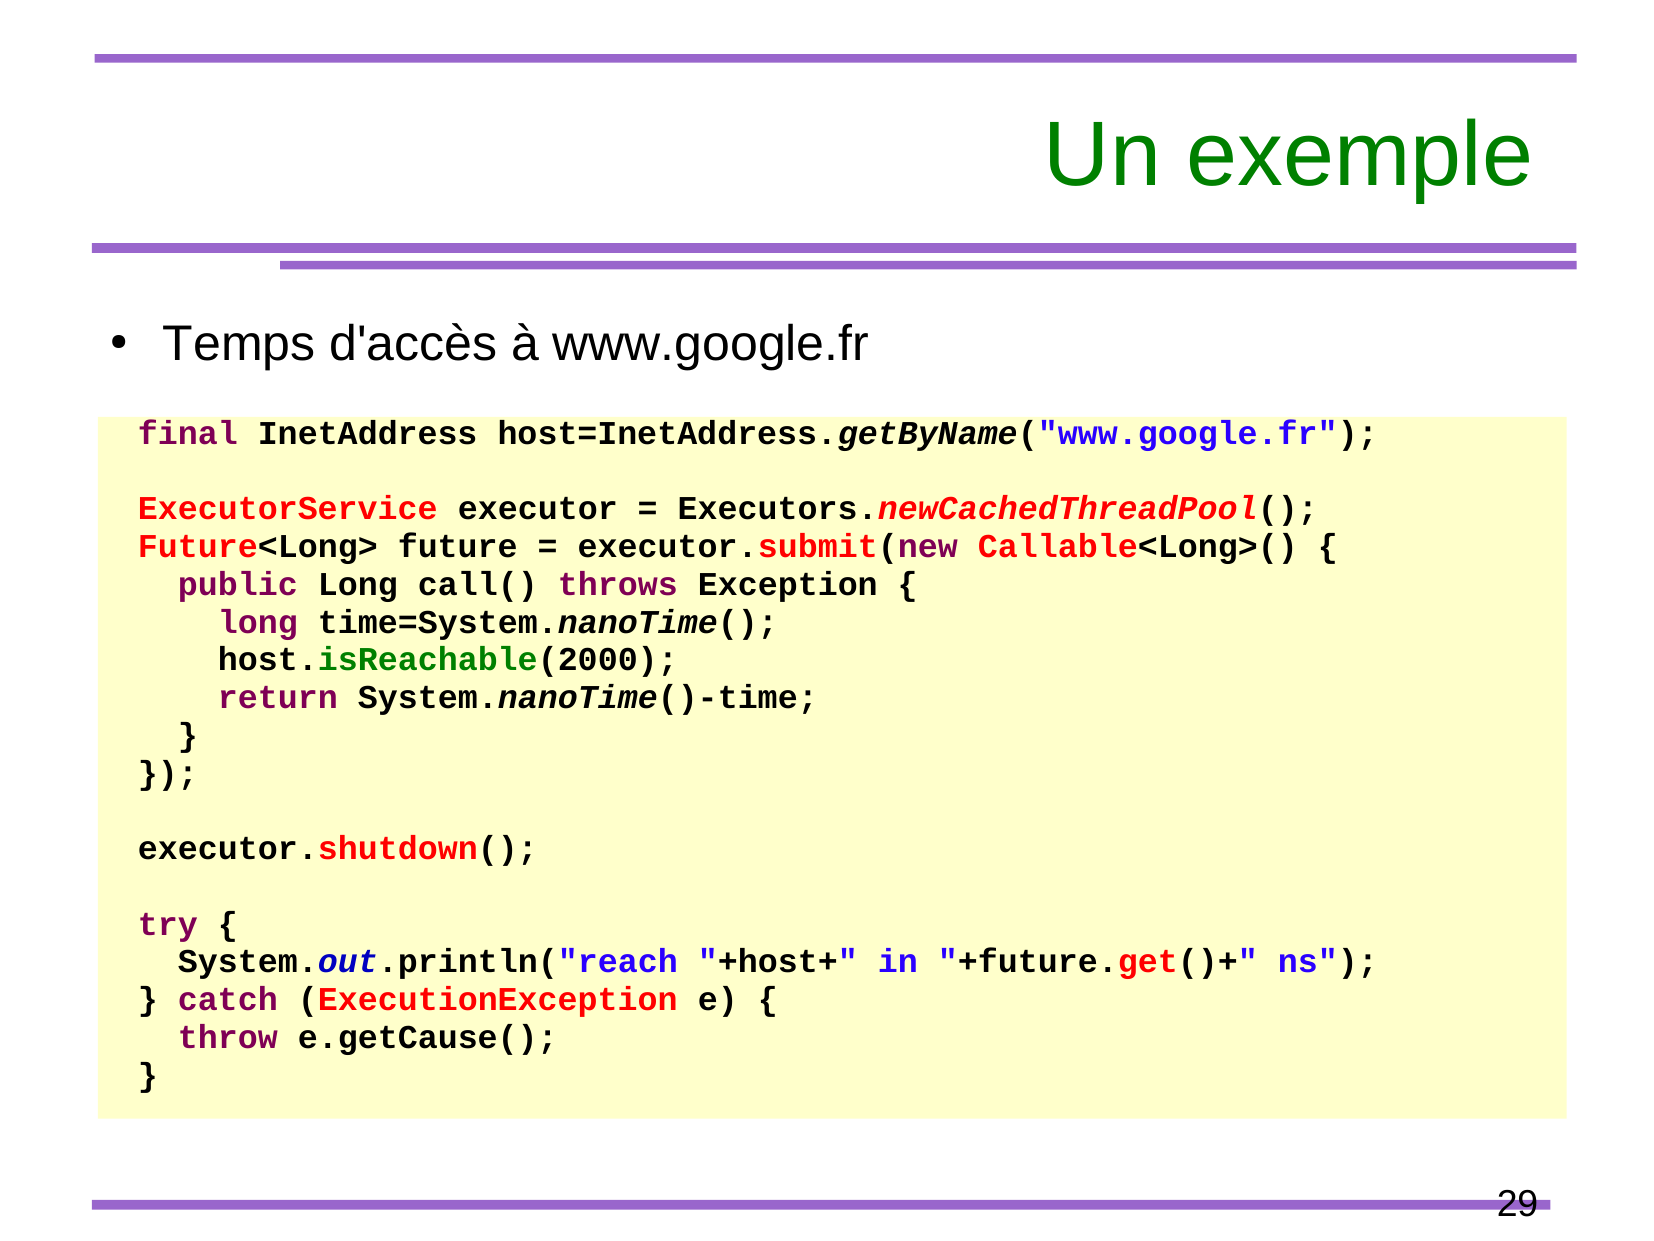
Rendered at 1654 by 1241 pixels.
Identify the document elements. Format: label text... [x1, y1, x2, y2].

text_box final InetAddress host=InetAddress.getByName("www.google.fr"); ExecutorService executor = Executors.newCachedThreadPool(); Future<Long> future = executor.submit(new Callable<Long>() { public Long call() throws Exception { long time=System.nanoTime(); host.isReachable(2000); return System.nanoTime()-time; } }); executor.shutdown(); try { System.out.println("reach "+host+" in "+future.get()+" ns"); } catch (ExecutionException e) { throw e.getCause(); } [97, 416, 1567, 1119]
title Un exemple [121, 49, 1534, 257]
list Temps d'accès à www.google.fr [92, 315, 1563, 396]
